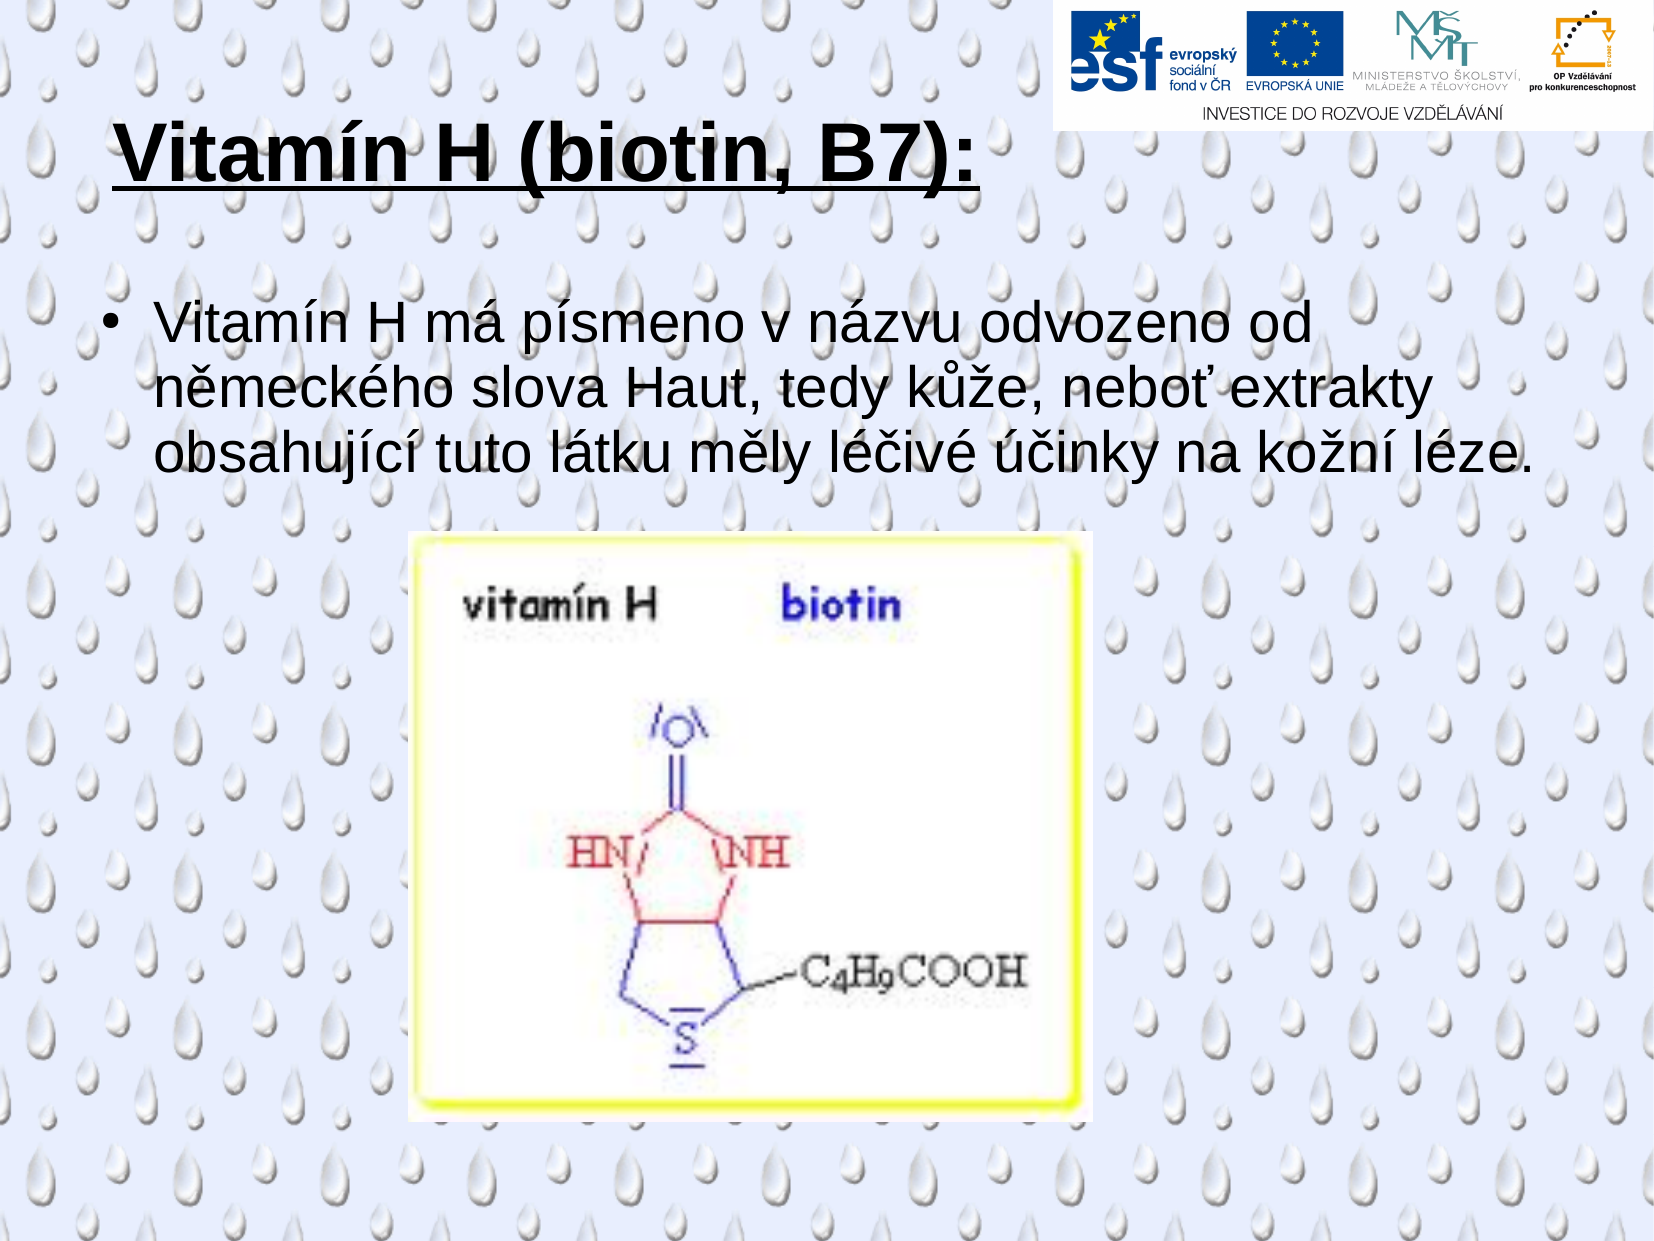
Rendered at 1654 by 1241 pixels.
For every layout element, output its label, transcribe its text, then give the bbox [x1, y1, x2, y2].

picture [0, 0, 1654, 1241]
title Vitamín H (biotin, B7): [82, 49, 1571, 257]
list Vitamín H má písmeno v názvu odvozeno od německého slova Haut, tedy kůže, neboť extrakty obsahující tuto látku měly léčivé účinky na kožní léze. [82, 290, 1571, 1109]
